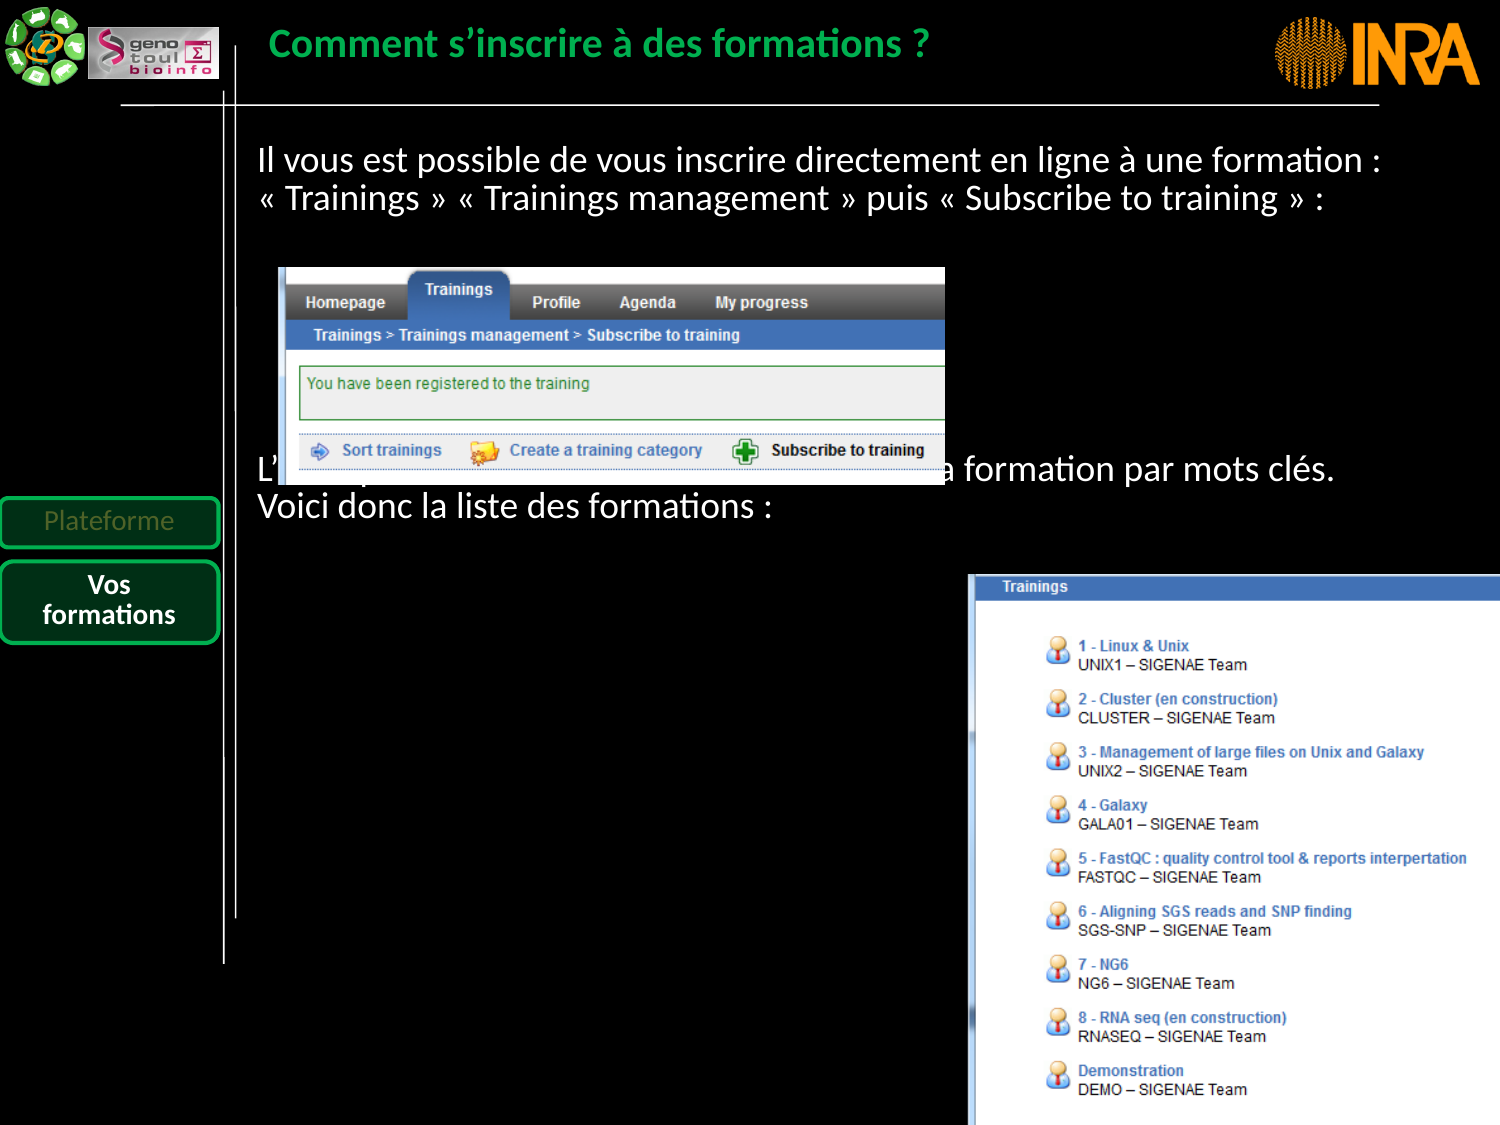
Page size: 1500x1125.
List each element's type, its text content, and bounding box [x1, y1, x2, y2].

text_box Vos formations [0, 561, 219, 644]
picture [277, 267, 945, 485]
text_box Comment s’inscrire à des formations ? [253, 19, 1270, 85]
text_box Plateforme [0, 498, 219, 548]
picture [967, 574, 1500, 1125]
text_box Il vous est possible de vous inscrire directement en ligne à une formation : « Trainings » « Trainings management » puis « Subscribe to training » : L’inscription s’effectue via une recherche de la formation par mots clés. Voici donc la liste des formations : [242, 137, 1489, 625]
